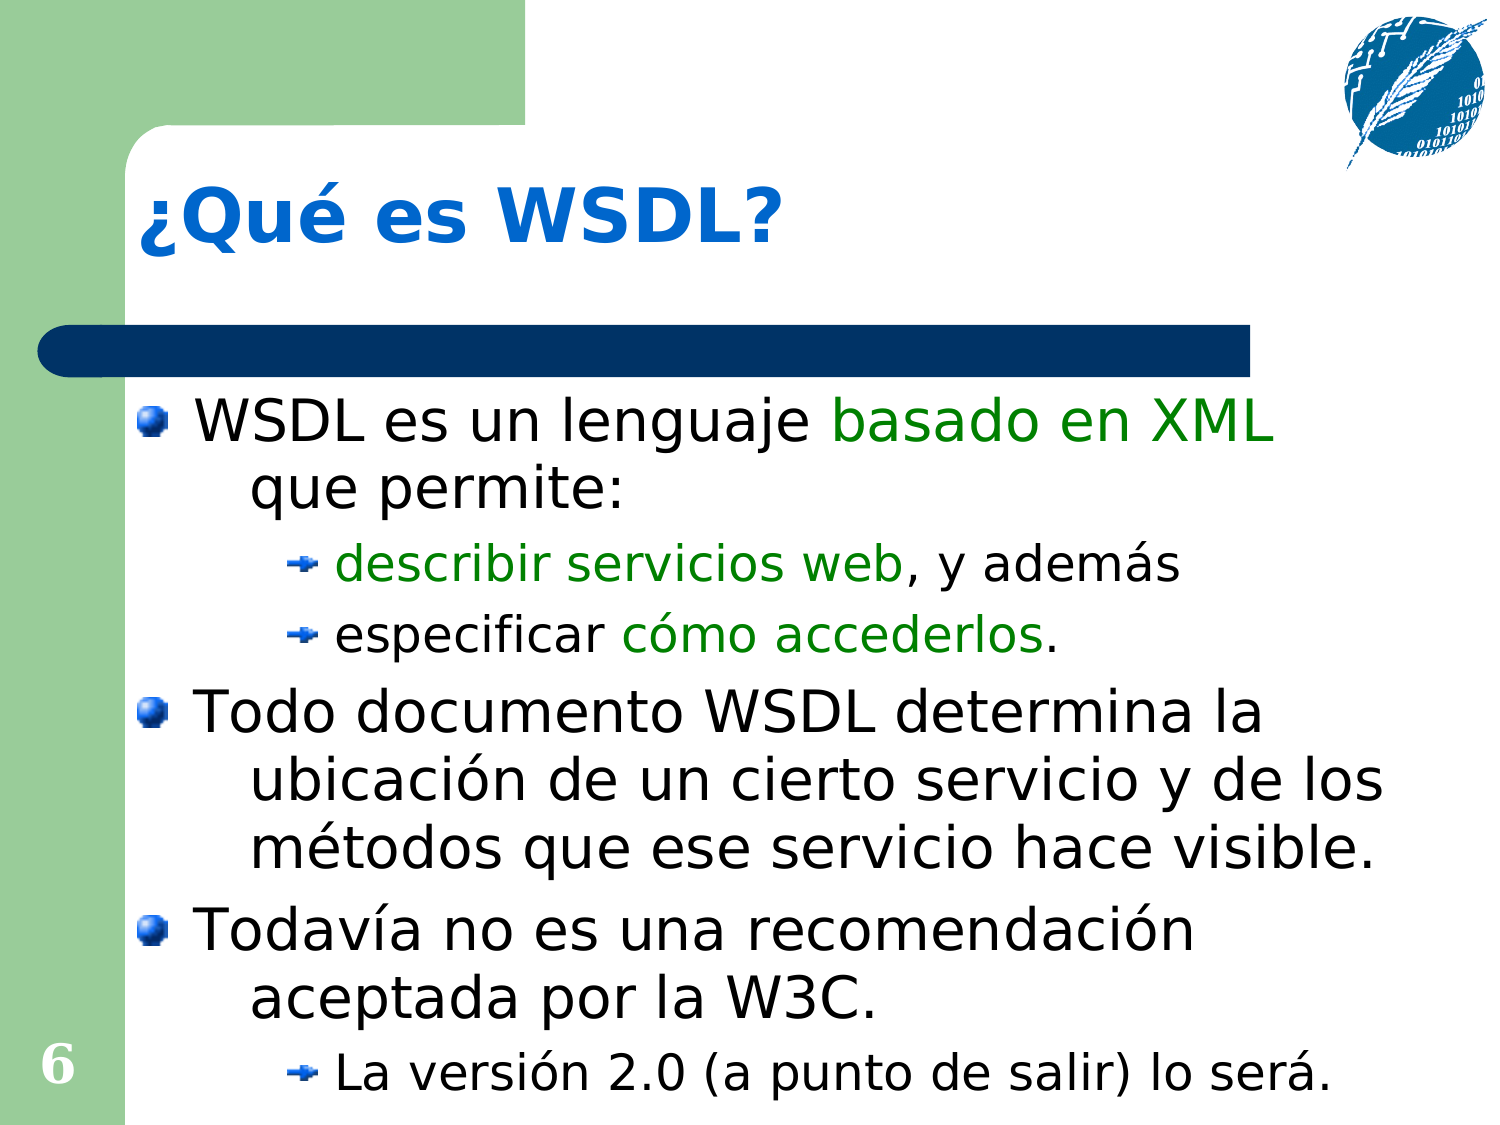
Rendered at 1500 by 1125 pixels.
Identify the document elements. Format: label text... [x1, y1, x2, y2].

picture [1433, 139, 1440, 147]
list WSDL es un lenguaje basado en XML que permite: describir servicios web, y además especificar cómo accederlos. Todo documento WSDL determina la ubicación de un cierto servicio y de los métodos que ese servicio hace visible. Todavía no es una recomendación aceptada por la W3C. La versión 2.0 (a punto de salir) lo será. [137, 387, 1400, 1103]
title ¿Qué es WSDL? [136, 136, 1413, 301]
picture [1341, 15, 1487, 172]
picture [1436, 127, 1450, 136]
picture [1427, 138, 1431, 148]
picture [1416, 140, 1425, 149]
